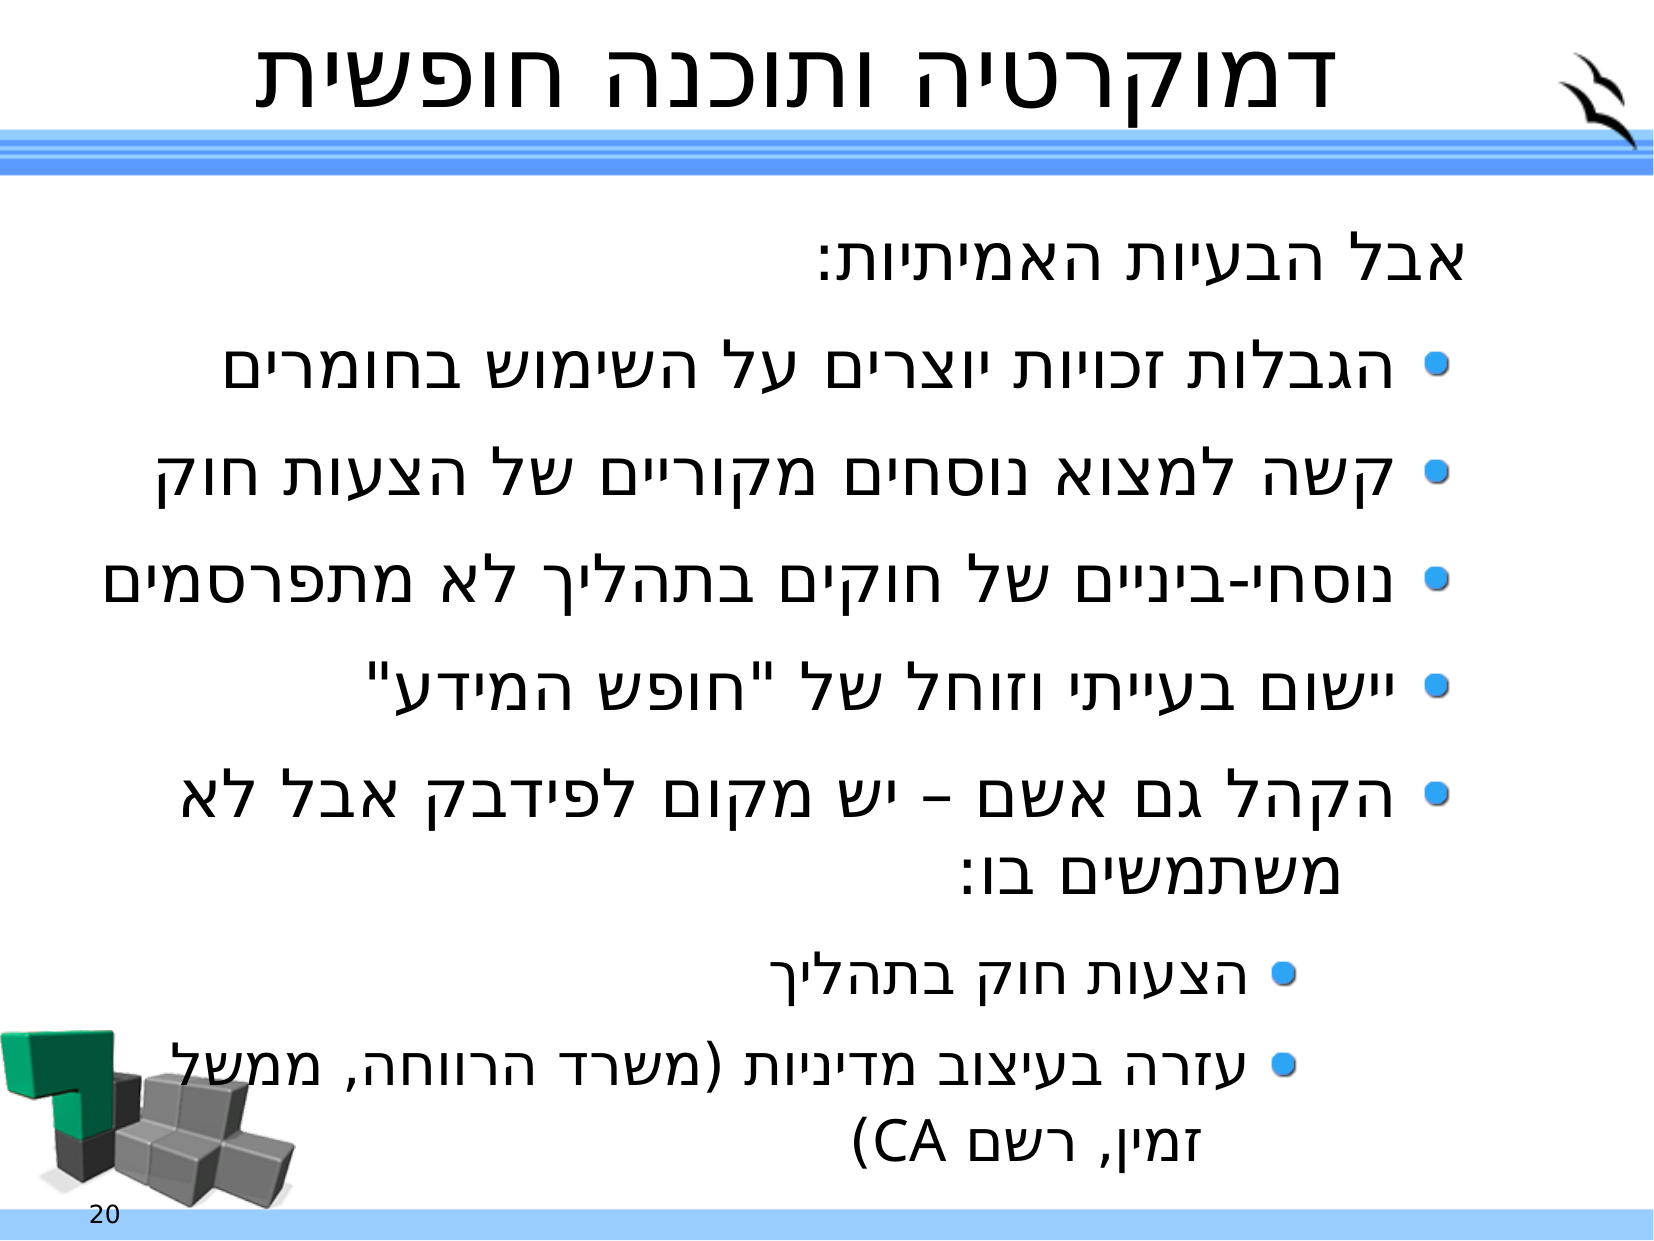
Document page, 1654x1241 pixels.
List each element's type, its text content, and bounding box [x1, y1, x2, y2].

list אבל הבעיות האמיתיות: הגבלות זכויות יוצרים על השימוש בחומרים קשה למצוא נוסחים מקוריים של הצעות חוק נוסחי-ביניים של חוקים בתהליך לא מתפרסמים יישום בעייתי וזוחל של "חופש המידע" הקהל גם אשם – יש מקום לפידבק אבל לא משתמשים בו: הצעות חוק בתהליך עזרה בעיצוב מדיניות (משרד הרווחה, ממשל זמין, רשם CA) [75, 218, 1488, 1174]
title דמוקרטיה ותוכנה חופשית [92, 19, 1505, 126]
picture [0, 1030, 296, 1211]
picture [0, 47, 1654, 180]
